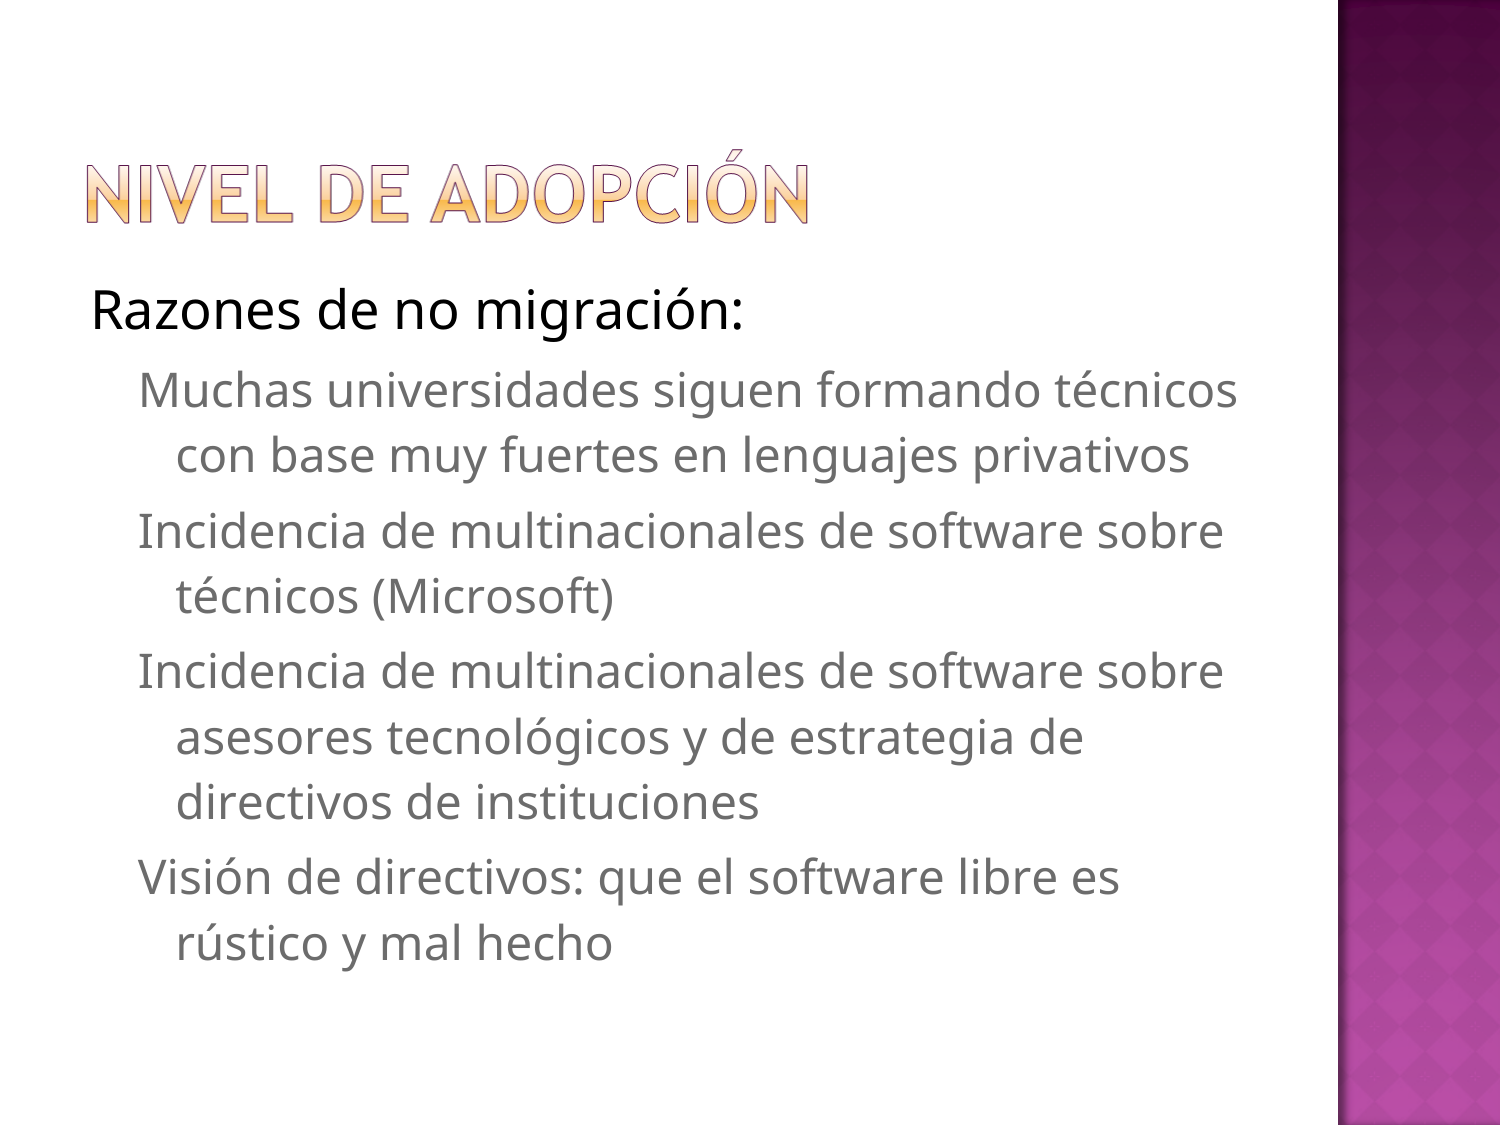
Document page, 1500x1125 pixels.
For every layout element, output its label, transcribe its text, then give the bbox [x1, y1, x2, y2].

list Razones de no migración: Muchas universidades siguen formando técnicos con base muy fuertes en lenguajes privativos Incidencia de multinacionales de software sobre técnicos (Microsoft) Incidencia de multinacionales de software sobre asesores tecnológicos y de estrategia de directivos de instituciones Visión de directivos: que el software libre es rústico y mal hecho [75, 263, 1263, 1060]
text_box [34, 52, 1265, 241]
picture [1337, 0, 1500, 1125]
